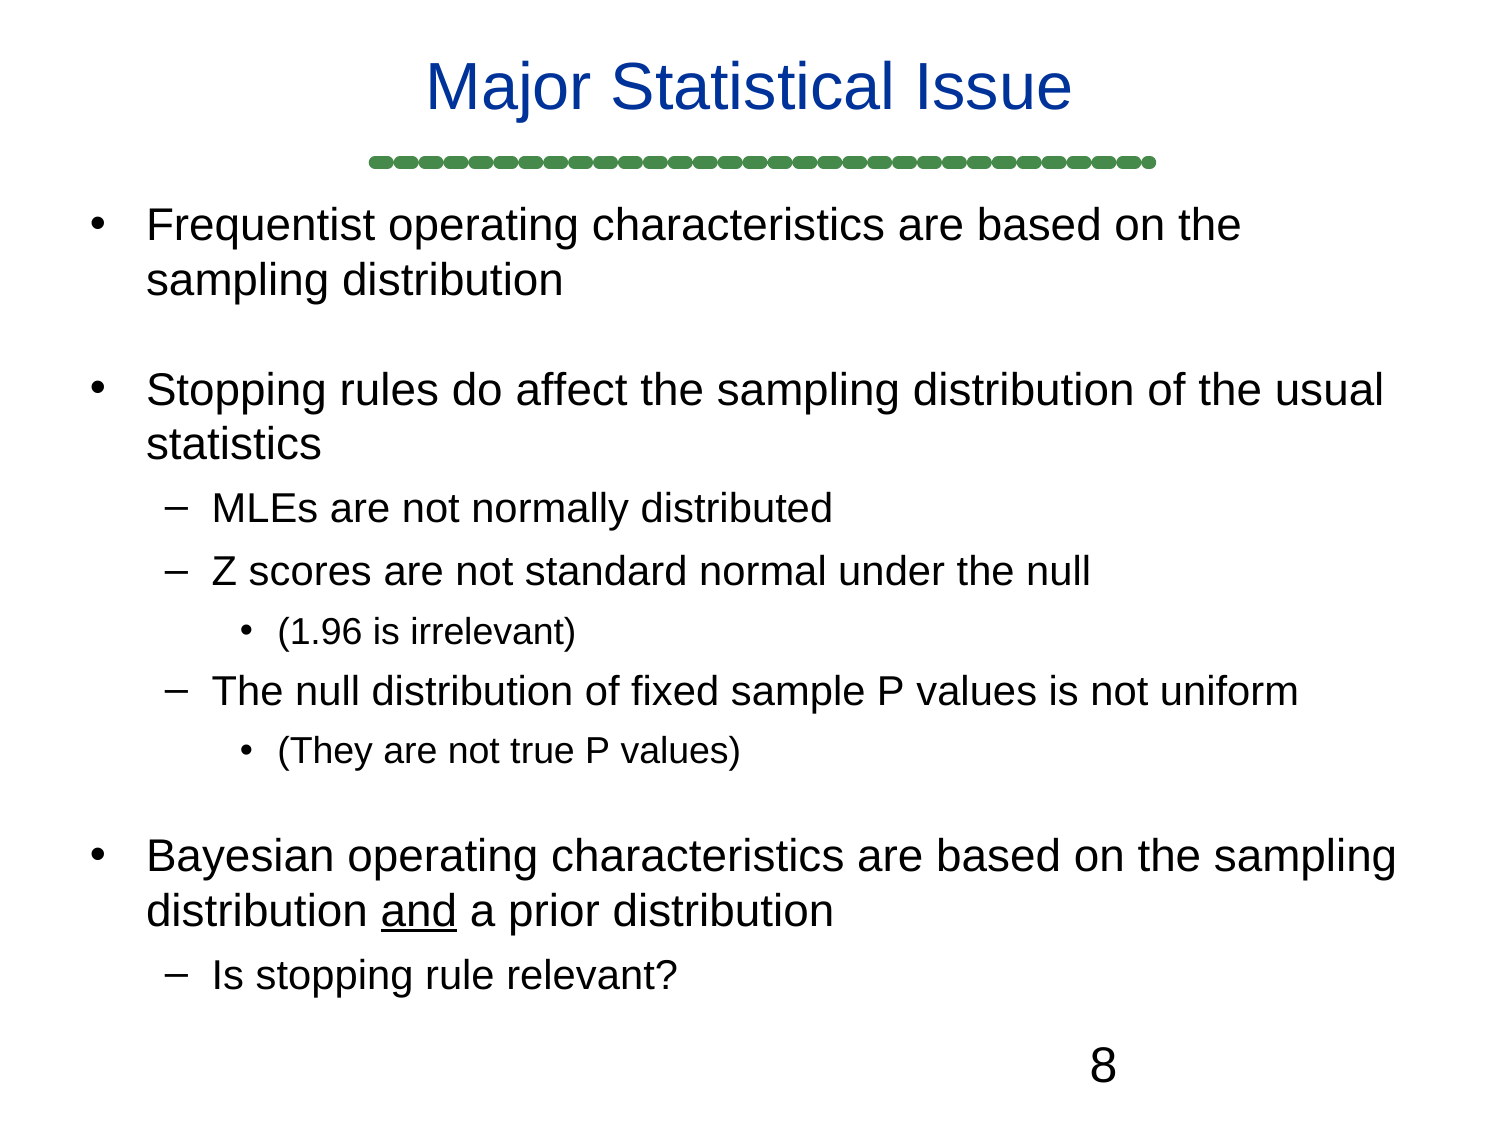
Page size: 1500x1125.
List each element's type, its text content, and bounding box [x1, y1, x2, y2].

list Frequentist operating characteristics are based on the sampling distribution Stopping rules do affect the sampling distribution of the usual statistics MLEs are not normally distributed Z scores are not standard normal under the null (1.96 is irrelevant) The null distribution of fixed sample P values is not uniform (They are not true P values) Bayesian operating characteristics are based on the sampling distribution and a prior distribution Is stopping rule relevant? [75, 187, 1426, 1050]
title Major Statistical Issue [37, 24, 1463, 141]
